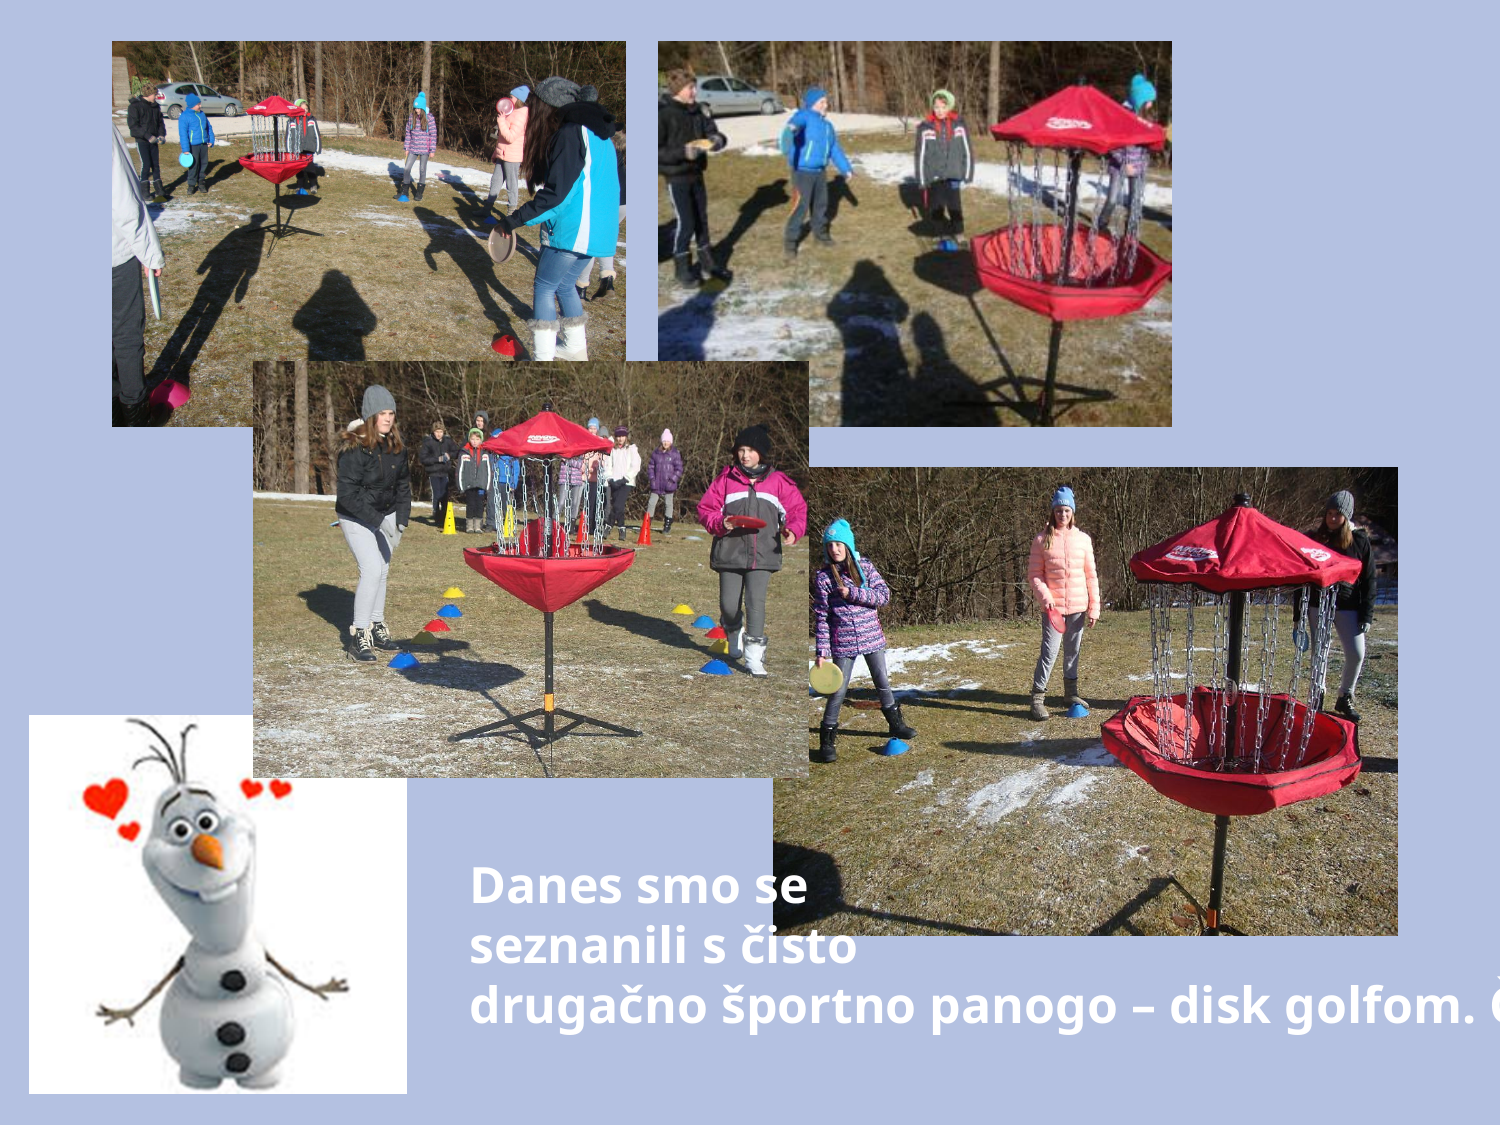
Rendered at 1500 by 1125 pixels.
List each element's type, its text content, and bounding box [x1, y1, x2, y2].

text_box Danes smo se seznanili s čisto drugačno športno panogo – disk golfom. Čisto smo padli v igro … [454, 846, 1479, 1043]
picture [29, 41, 1398, 1094]
